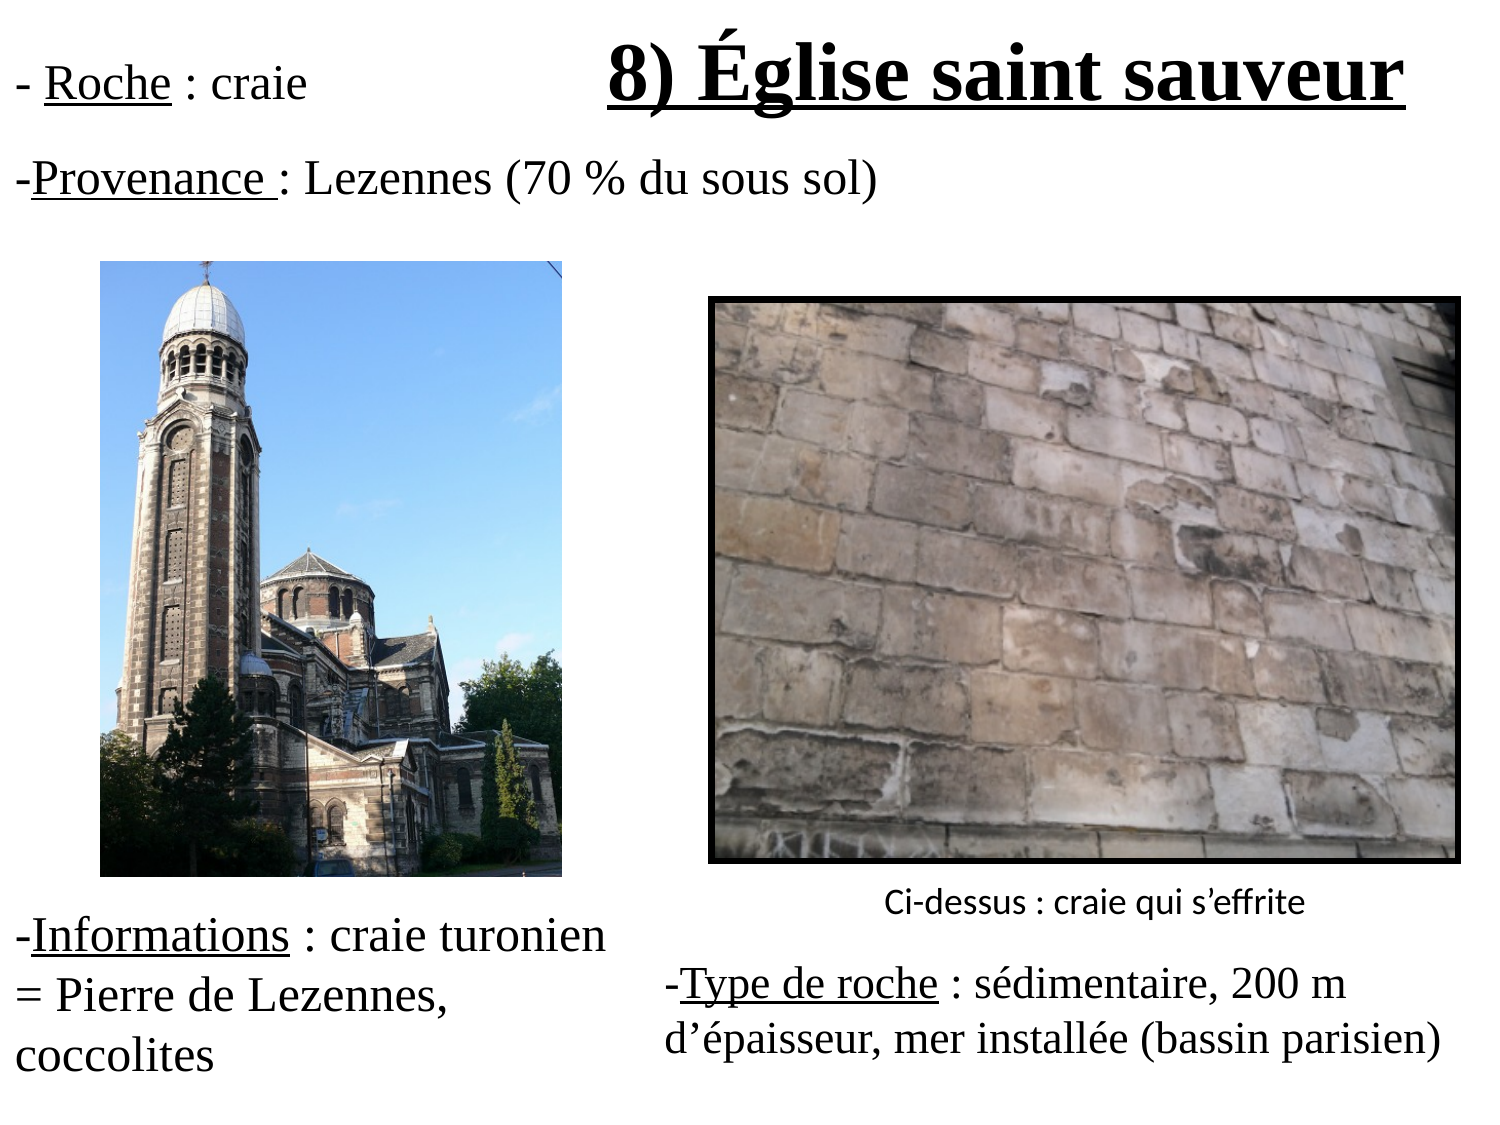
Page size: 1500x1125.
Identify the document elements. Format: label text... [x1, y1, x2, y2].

picture [714, 302, 1455, 858]
list -Informations : craie turonien = Pierre de Lezennes, coccolites [0, 804, 626, 1112]
text_box -Type de roche : sédimentaire, 200 m d’épaisseur, mer installée (bassin parisien) [649, 945, 1477, 1070]
picture [100, 261, 562, 877]
text_box -Provenance : Lezennes (70 % du sous sol) [0, 137, 975, 213]
title 8) Église saint sauveur [513, 9, 1500, 198]
text_box Ci-dessus : craie qui s’effrite [690, 869, 1500, 930]
text_box - Roche : craie [0, 42, 615, 118]
